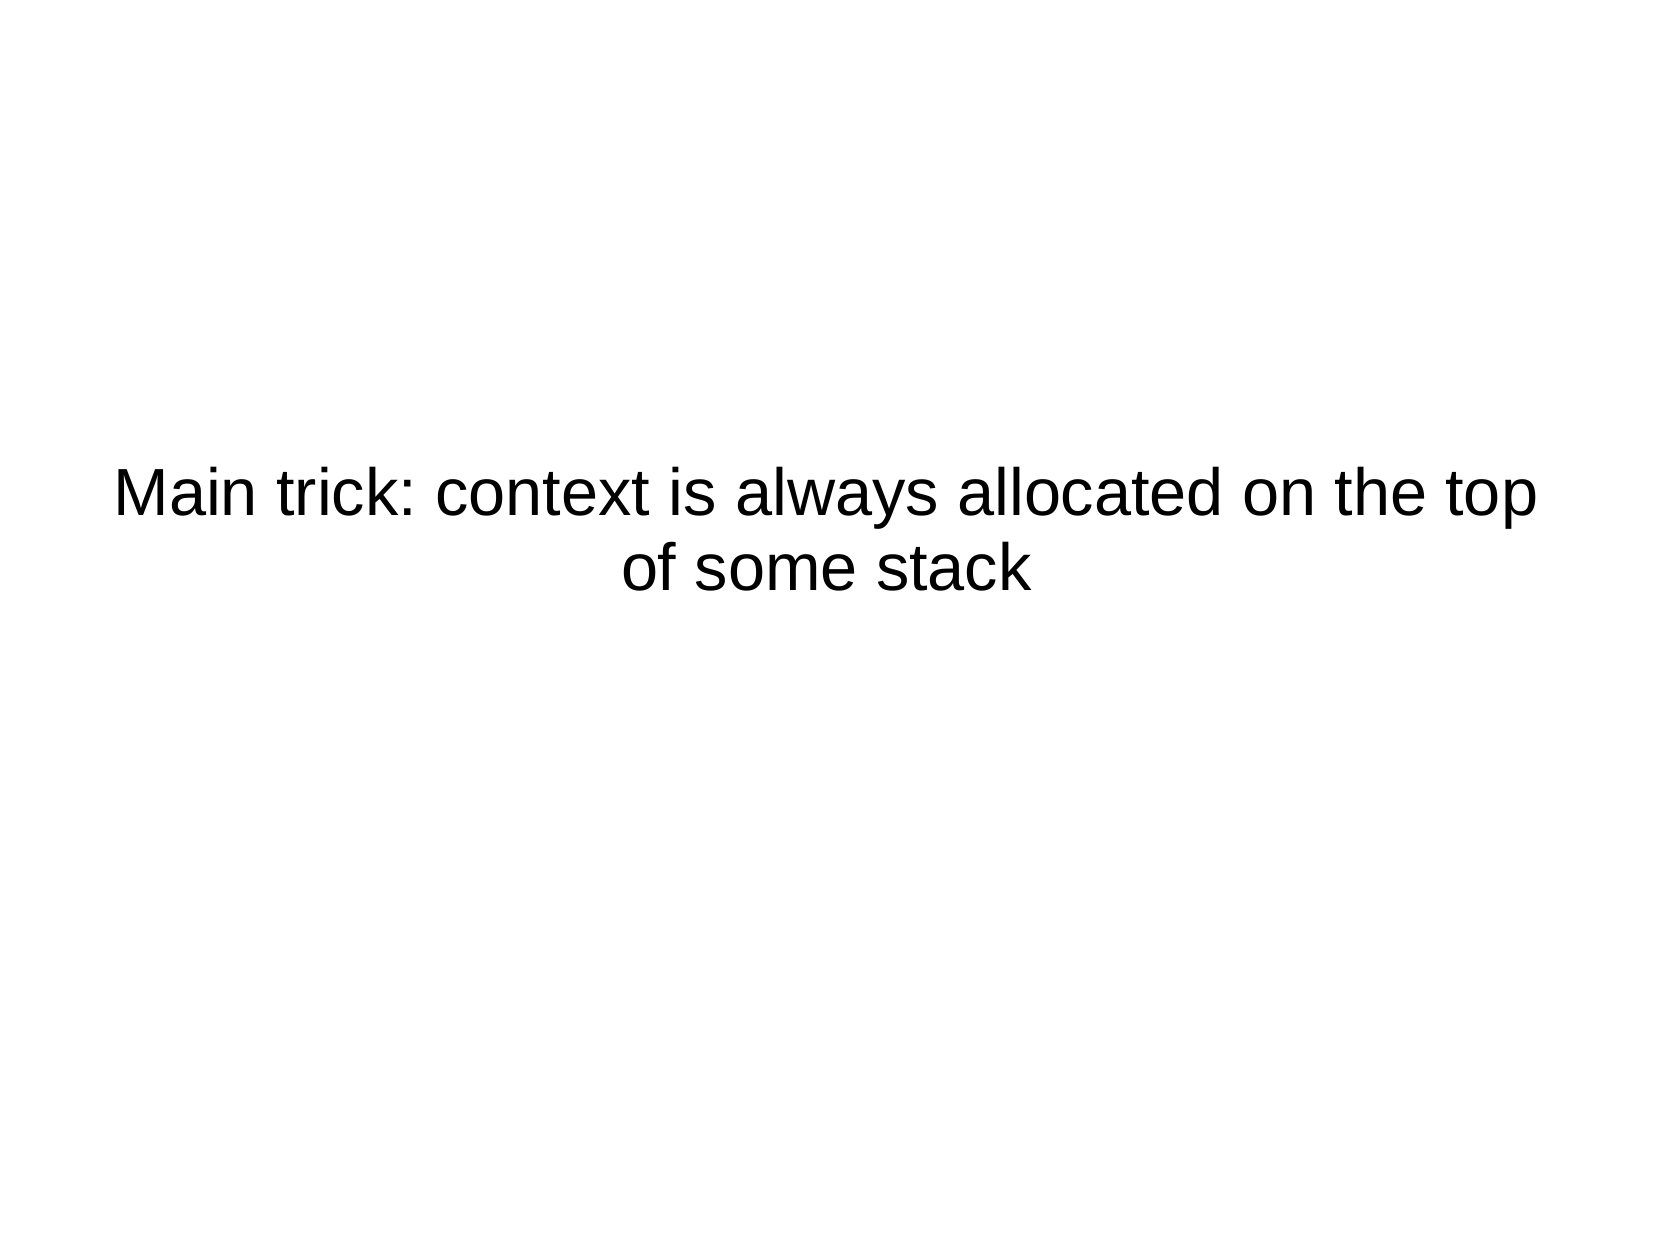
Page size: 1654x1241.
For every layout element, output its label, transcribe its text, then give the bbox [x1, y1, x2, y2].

subtitle Main trick: context is always allocated on the top of some stack [82, 49, 1571, 1010]
